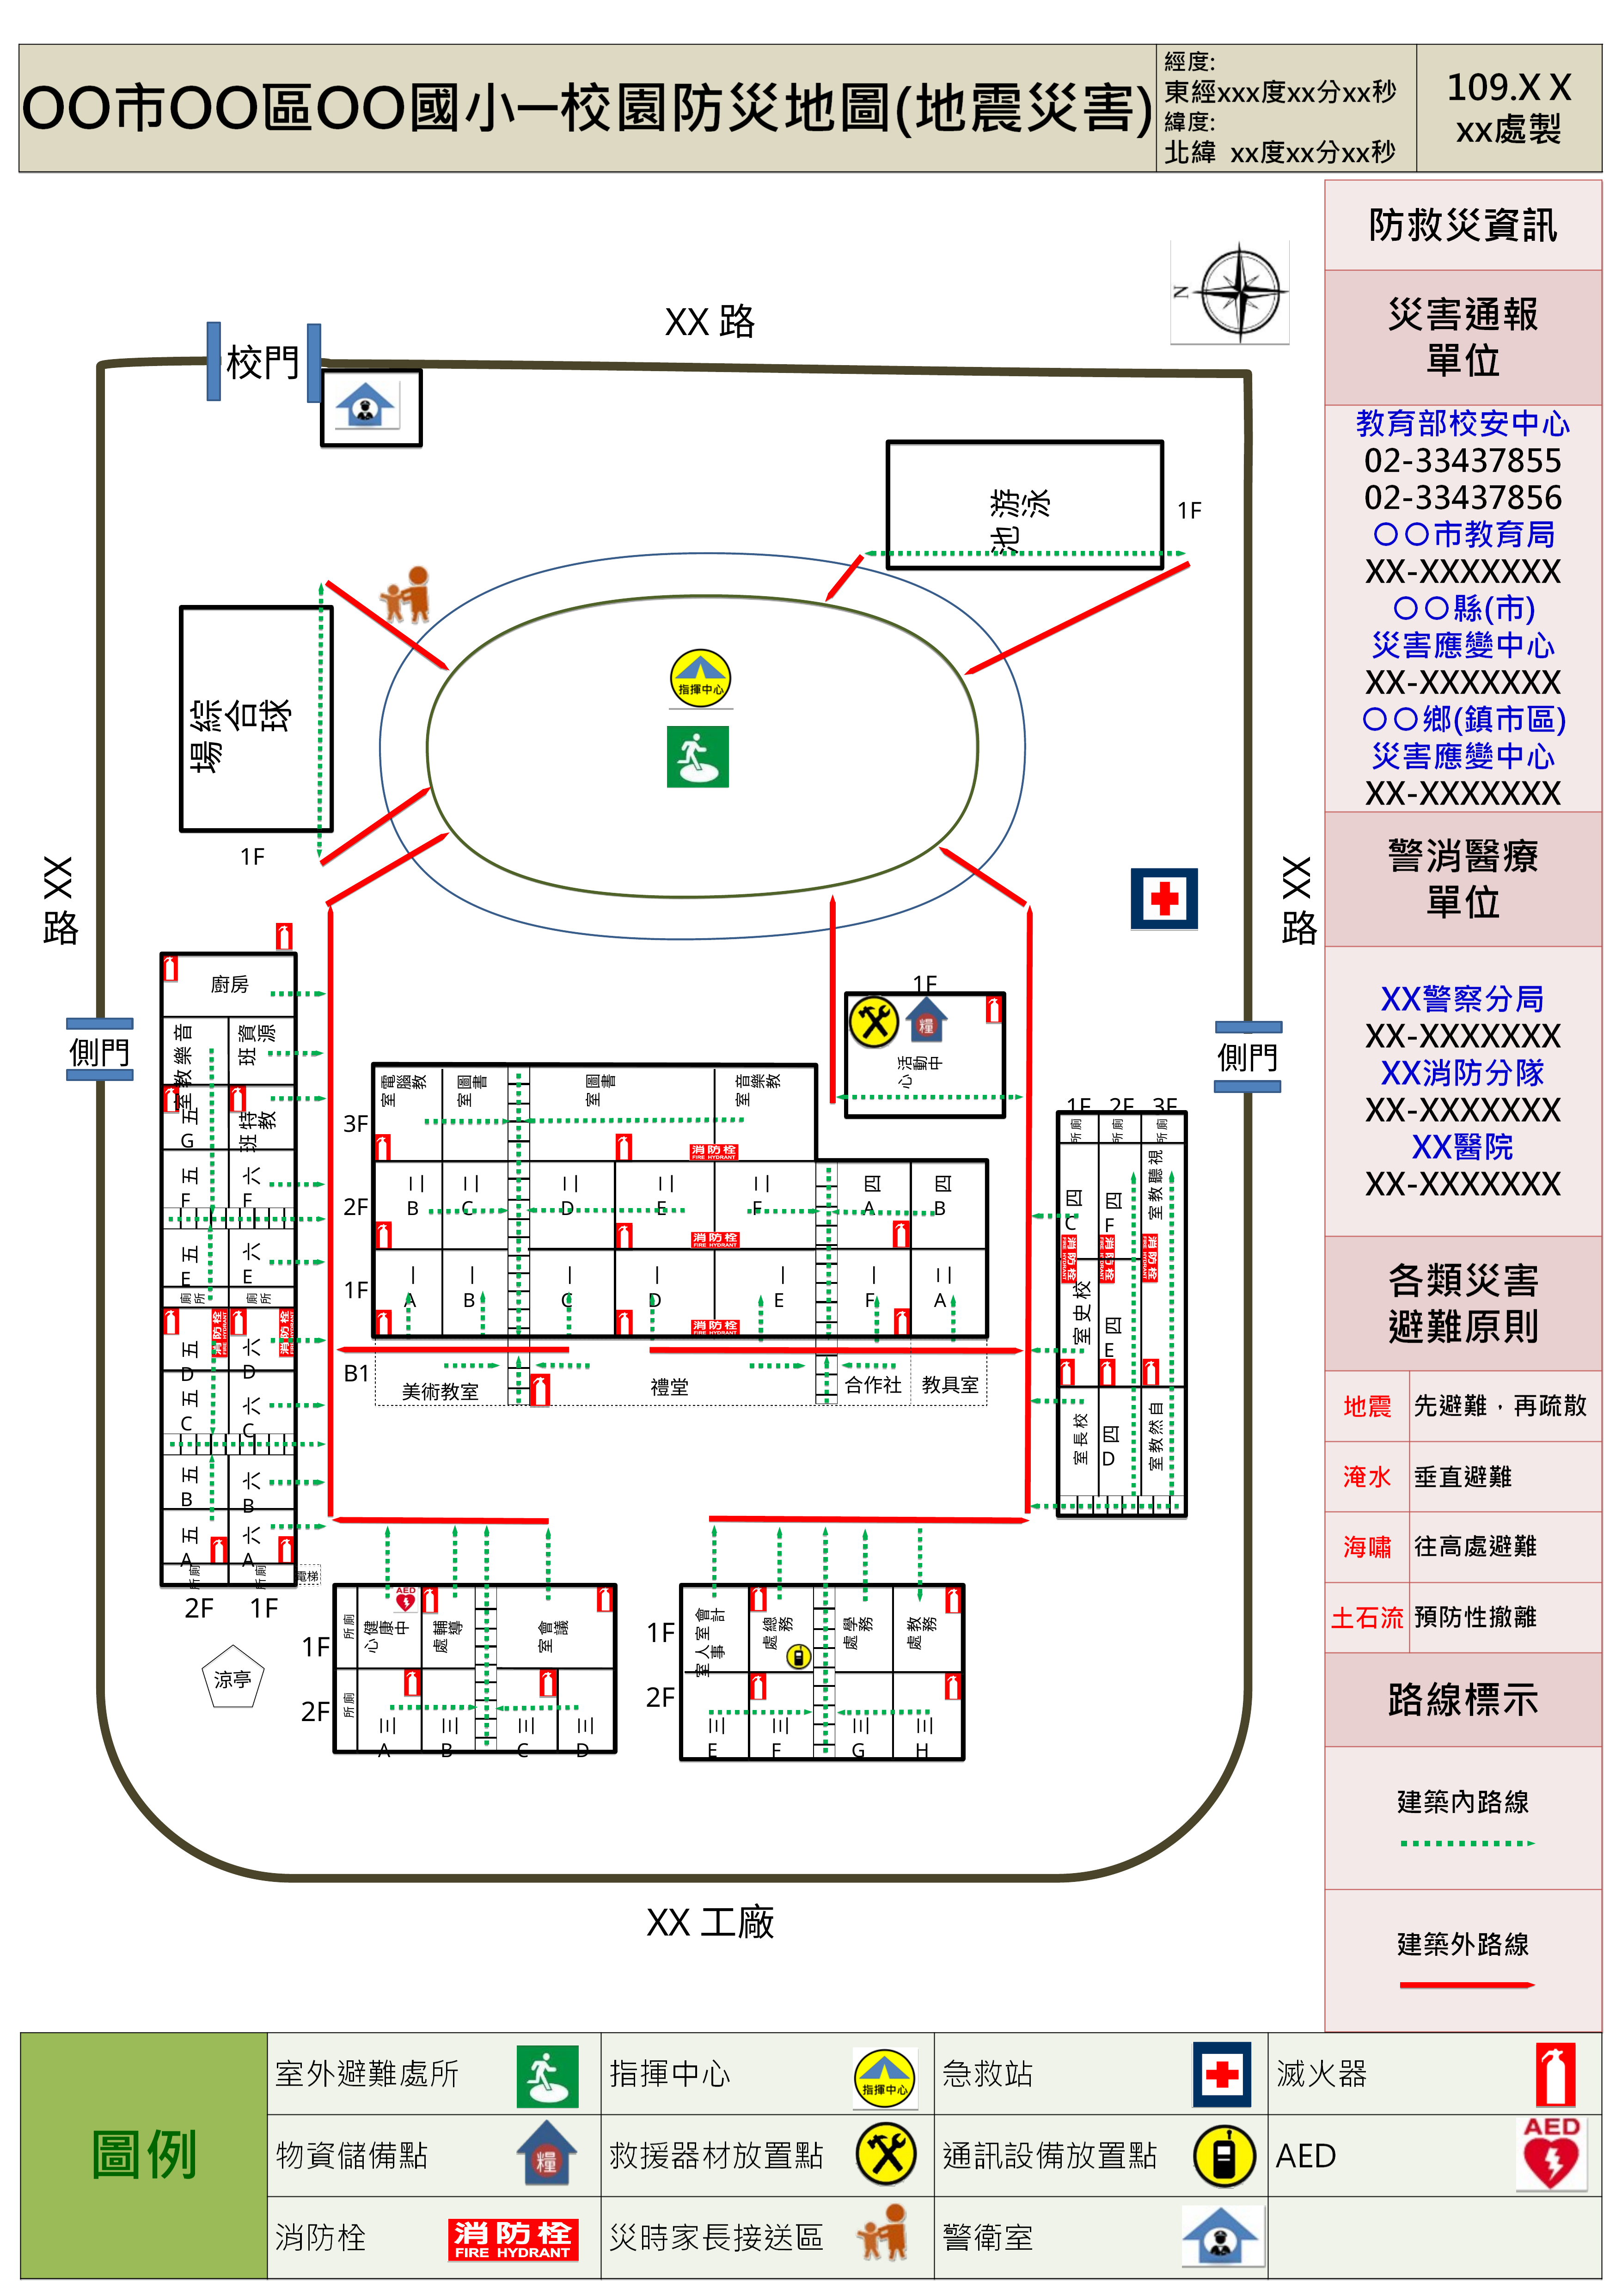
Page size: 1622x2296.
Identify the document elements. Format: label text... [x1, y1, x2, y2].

text_box 教具室 [915, 1369, 987, 1400]
picture [539, 1671, 557, 1696]
picture [210, 1537, 227, 1563]
picture [1142, 1234, 1158, 1282]
text_box 廁所 [248, 1560, 279, 1588]
text_box 廁所 [1149, 1114, 1181, 1142]
picture [1170, 238, 1290, 343]
text_box 教務處 [900, 1612, 954, 1645]
text_box 資源班 [231, 1019, 296, 1057]
text_box 二F [745, 1169, 782, 1207]
picture [164, 1310, 179, 1334]
text_box 三A [371, 1711, 411, 1749]
text_box 三H [908, 1711, 949, 1749]
picture [689, 1144, 739, 1160]
text_box 游泳池 [982, 482, 1083, 534]
text_box 三B [433, 1711, 472, 1749]
picture [1100, 1359, 1115, 1386]
text_box 二E [649, 1169, 686, 1207]
text_box 廁 所 [338, 1688, 355, 1730]
text_box 綜合球場 [182, 692, 329, 749]
text_box 五E [173, 1240, 211, 1278]
text_box 六C [235, 1392, 275, 1429]
picture [786, 1644, 812, 1669]
picture [597, 1587, 613, 1612]
text_box XX工廠 [631, 1891, 790, 1951]
picture [211, 1310, 227, 1357]
text_box 3F 2F 1F B1 [336, 1105, 390, 1349]
text_box 廁 所 [241, 1285, 278, 1312]
picture [945, 1674, 961, 1699]
text_box 四E [1096, 1311, 1134, 1349]
text_box 一E [766, 1261, 804, 1299]
text_box [221, 321, 320, 402]
picture [667, 726, 729, 788]
text_box 廁所 [1105, 1114, 1136, 1142]
picture [1143, 1359, 1159, 1385]
picture [750, 1589, 767, 1611]
text_box 涼亭 [206, 1663, 263, 1697]
text_box 五D [173, 1335, 215, 1373]
picture [164, 958, 178, 981]
text_box 四F [1097, 1186, 1134, 1224]
picture [691, 1232, 740, 1248]
text_box 側門 [55, 1026, 146, 1078]
picture [422, 1589, 438, 1612]
text_box 特教班 [231, 1106, 297, 1144]
picture [893, 1221, 910, 1247]
text_box 美術教室 [395, 1376, 487, 1407]
text_box 六F [235, 1161, 272, 1199]
picture [13, 39, 1608, 2285]
text_box 合作社 [837, 1369, 910, 1400]
picture [230, 1086, 246, 1111]
picture [616, 1134, 632, 1160]
text_box 禮堂 [643, 1372, 697, 1403]
picture [1131, 868, 1198, 930]
text_box 音樂教室 [728, 1069, 797, 1102]
text_box 圖書室 [449, 1070, 503, 1103]
text_box [1216, 1022, 1282, 1031]
text_box 學務處 [836, 1612, 890, 1645]
picture [530, 1374, 551, 1406]
picture [279, 1310, 294, 1357]
text_box XX路 [16, 821, 89, 981]
text_box 1F 2F 3F [1059, 1075, 1185, 1119]
text_box 五B [173, 1460, 212, 1498]
text_box 健康中心 [356, 1616, 426, 1649]
text_box [67, 1019, 132, 1026]
text_box 三E [700, 1711, 737, 1749]
picture [278, 1536, 294, 1563]
picture [390, 1310, 392, 1334]
text_box 二A [927, 1261, 967, 1299]
text_box 3F 2F 1F B1 [336, 1351, 390, 1393]
text_box 廁所 [1063, 1119, 1095, 1142]
text_box 校 長 室 [1066, 1409, 1089, 1479]
text_box [208, 323, 220, 400]
text_box 電梯 [288, 1565, 326, 1587]
picture [1100, 1234, 1115, 1258]
text_box XX路 [1255, 821, 1328, 981]
text_box 一A [397, 1261, 437, 1299]
picture [849, 995, 900, 1049]
text_box 六E [235, 1237, 272, 1275]
picture [945, 1587, 961, 1613]
text_box 五F [173, 1161, 210, 1199]
picture [986, 997, 1002, 1022]
text_box 廁 所 [175, 1285, 212, 1312]
text_box 會計室 人事室 [688, 1603, 742, 1655]
text_box 三D [569, 1711, 610, 1749]
picture [276, 923, 293, 949]
picture [230, 1310, 247, 1335]
text_box 電腦教室 [376, 1070, 443, 1103]
text_box 二C [454, 1169, 494, 1207]
picture [894, 1308, 910, 1334]
picture [335, 381, 402, 430]
text_box 圖書室 [578, 1069, 632, 1102]
picture [1100, 1261, 1115, 1284]
text_box 三F [764, 1711, 801, 1749]
text_box 五G [180, 1102, 183, 1105]
text_box 一B [456, 1261, 495, 1299]
text_box 五G [173, 1102, 214, 1140]
text_box 三G [844, 1711, 886, 1749]
text_box [1215, 1083, 1291, 1092]
text_box 會議室 [531, 1616, 585, 1649]
picture [390, 1221, 392, 1248]
text_box 一C [554, 1261, 594, 1299]
text_box 側門 [1204, 1031, 1294, 1083]
text_box 1F 2F [294, 1626, 338, 1731]
text_box 一D [641, 1261, 682, 1299]
text_box 3F 2F 1F B1 [376, 1105, 390, 1334]
picture [750, 1674, 766, 1699]
text_box 一F [857, 1261, 894, 1299]
text_box 1F [905, 952, 951, 996]
picture [164, 1086, 179, 1112]
text_box 二B [399, 1169, 438, 1207]
text_box [67, 1070, 133, 1080]
text_box 四D [1094, 1420, 1136, 1458]
text_box 總務處 [755, 1612, 809, 1645]
text_box 廚房 [204, 968, 257, 999]
text_box 四C [1057, 1184, 1097, 1221]
text_box 四B [926, 1169, 965, 1207]
picture [404, 1671, 421, 1696]
text_box 音樂 教室 [166, 1018, 213, 1079]
text_box 六A [235, 1521, 275, 1559]
text_box XX路 [631, 290, 790, 350]
picture [616, 1223, 633, 1248]
text_box 六B [235, 1466, 274, 1504]
text_box 五A [173, 1521, 214, 1559]
picture [616, 1310, 633, 1334]
text_box 六D [235, 1333, 276, 1371]
text_box 2F 1F [177, 1588, 286, 1627]
text_box 1F [233, 824, 278, 869]
text_box 四A [856, 1169, 896, 1207]
picture [1061, 1234, 1077, 1284]
text_box 1F 2F [638, 1612, 683, 1717]
text_box 五C [173, 1384, 213, 1422]
picture [1060, 1359, 1075, 1385]
text_box 二D [553, 1169, 595, 1207]
text_box 校 史 室 [1065, 1276, 1092, 1360]
text_box 活動中心 [890, 1051, 960, 1084]
picture [372, 563, 441, 627]
picture [669, 647, 734, 708]
text_box 廁所 [182, 1560, 212, 1588]
text_box 廁 所 [337, 1610, 355, 1652]
picture [905, 996, 948, 1044]
text_box 自 然 教 室 [1141, 1397, 1164, 1486]
picture [691, 1319, 740, 1334]
text_box 校門 [219, 336, 307, 387]
text_box 視 聽 教 室 [1141, 1146, 1163, 1234]
picture [393, 1587, 419, 1613]
text_box 1F [1169, 478, 1216, 522]
text_box 三C [509, 1711, 550, 1749]
text_box 輔導處 [426, 1616, 480, 1649]
